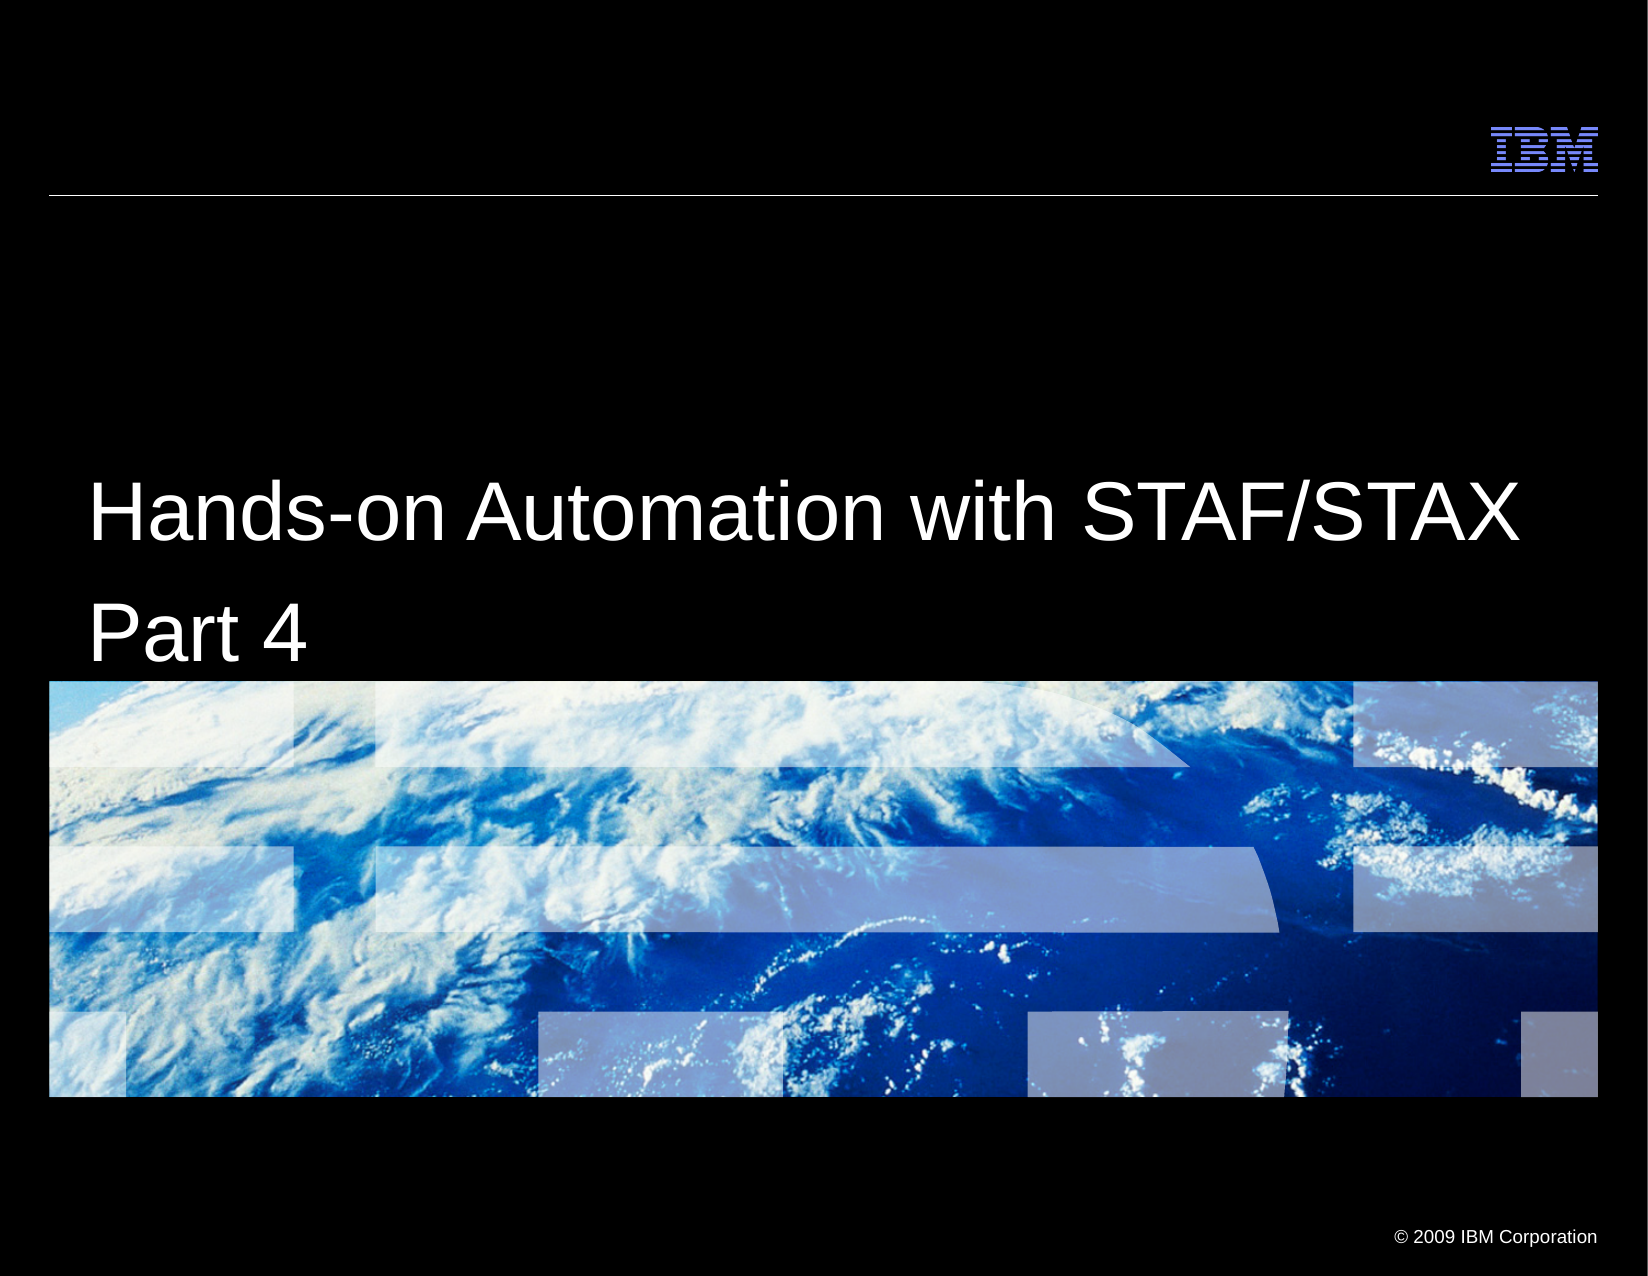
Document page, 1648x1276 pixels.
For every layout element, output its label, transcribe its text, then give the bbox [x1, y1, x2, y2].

picture [49, 688, 1598, 1097]
picture [1491, 127, 1598, 172]
title Hands-on Automation with STAF/STAX Part 4 [70, 414, 1587, 688]
